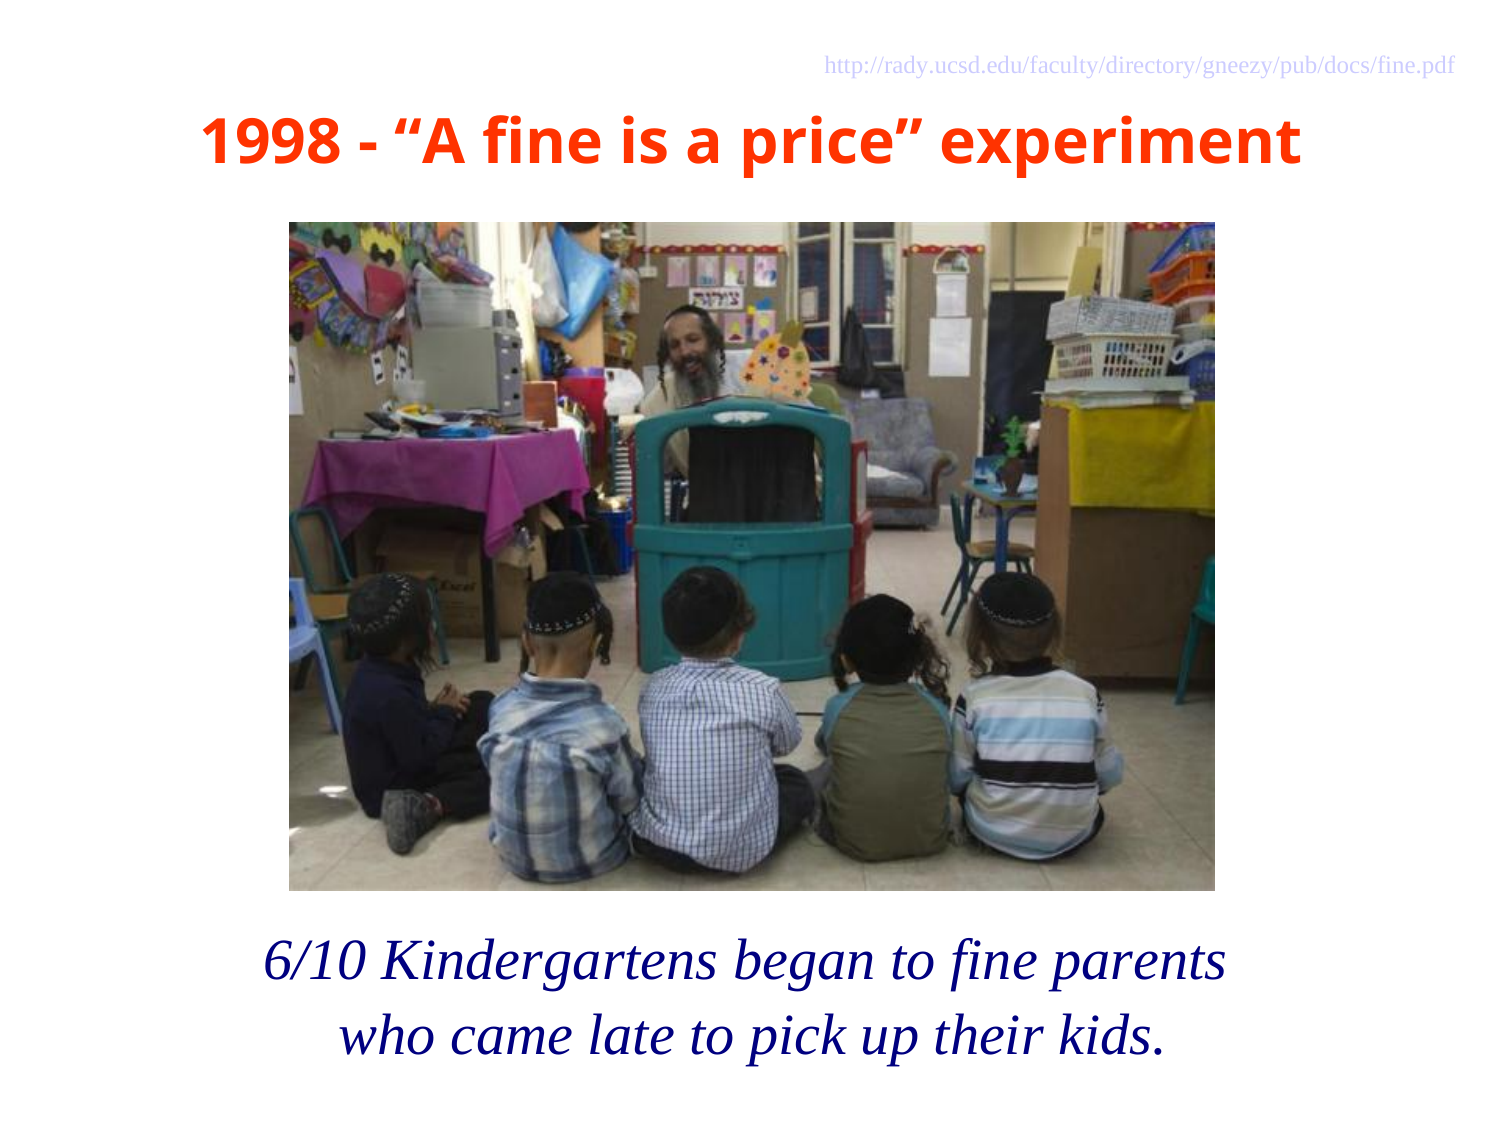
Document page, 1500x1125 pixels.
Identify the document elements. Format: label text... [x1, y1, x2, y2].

text_box 1998 - “A fine is a price” experiment [30, 0, 1474, 504]
text_box 6/10 Kindergartens began to fine parents who came late to pick up their kids. [0, 915, 1500, 1044]
text_box http://rady.ucsd.edu/faculty/directory/gneezy/pub/docs/fine.pdf [753, 44, 1471, 97]
picture [289, 222, 1215, 891]
